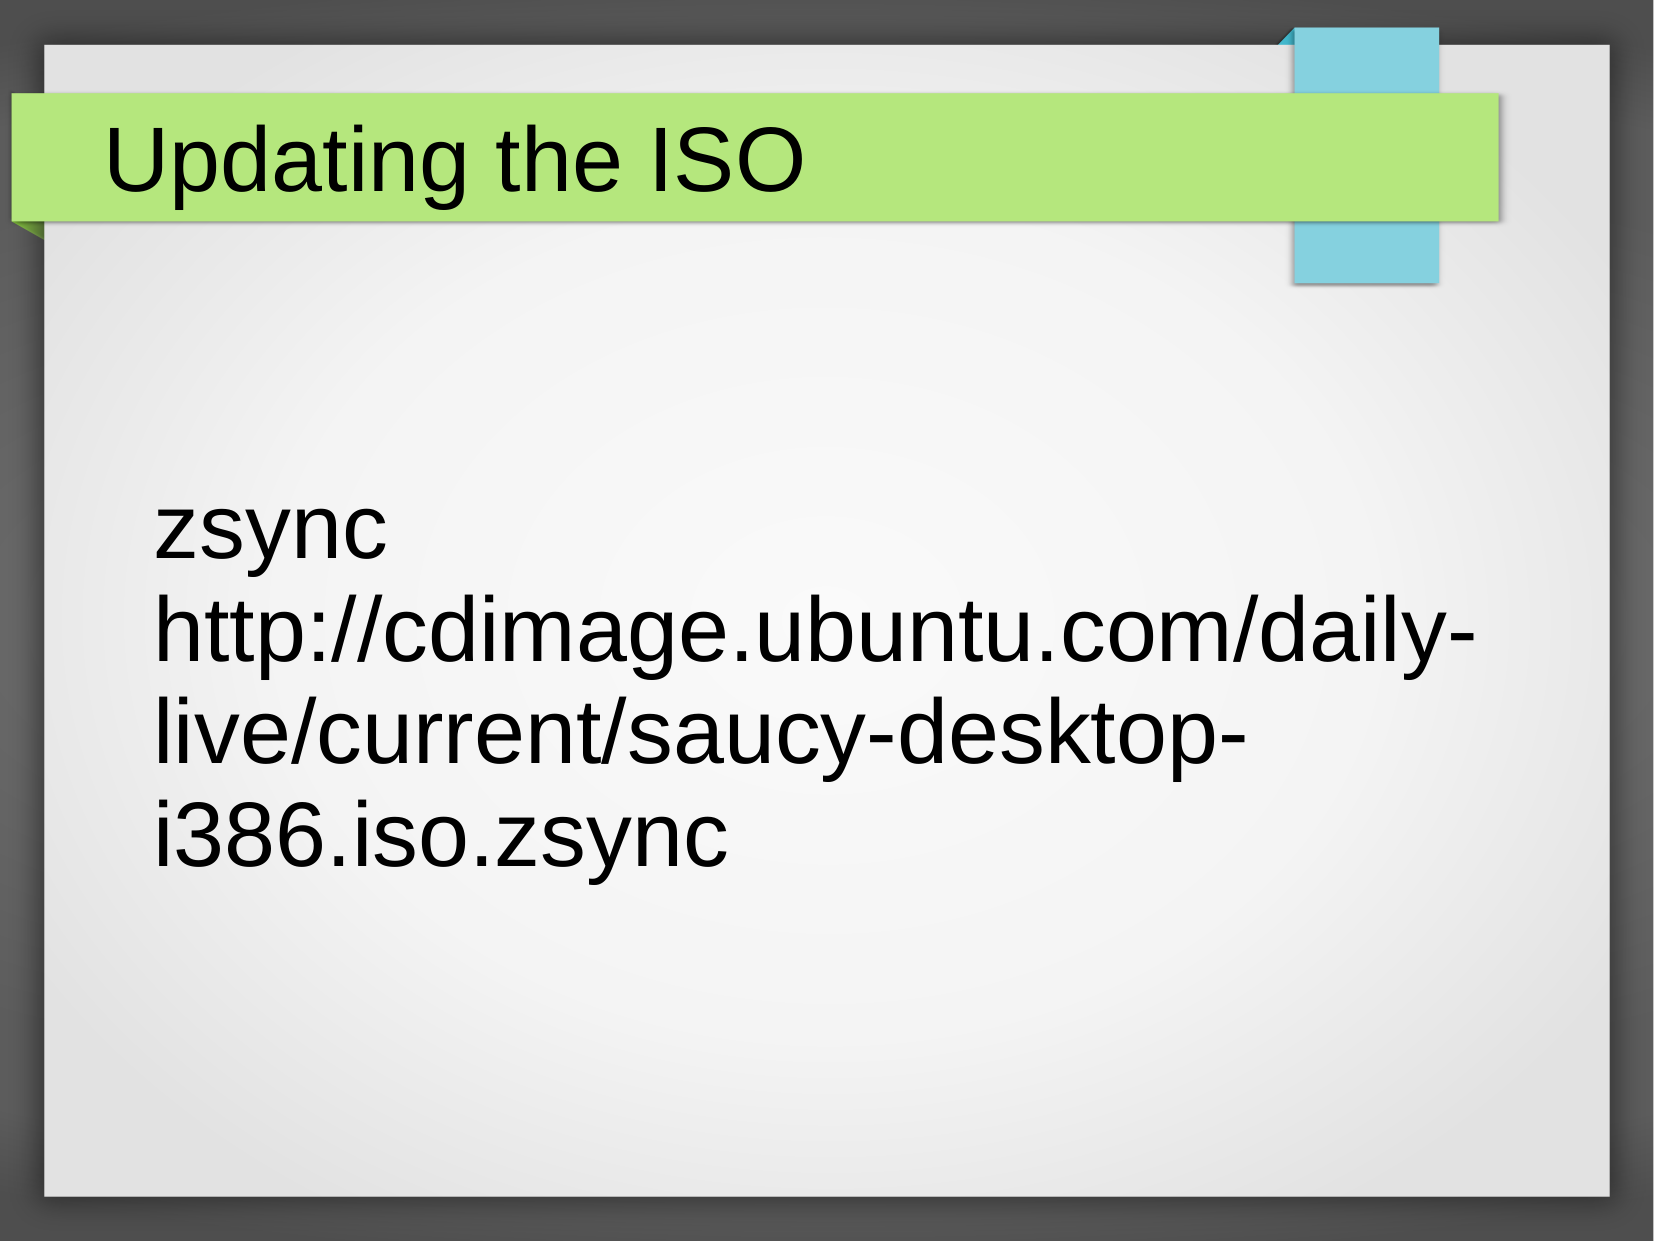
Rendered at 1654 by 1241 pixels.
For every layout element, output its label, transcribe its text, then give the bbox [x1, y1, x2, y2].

list zsync http://cdimage.ubuntu.com/daily-live/current/saucy-desktop-i386.iso.zsync [82, 343, 1538, 1063]
picture [0, 0, 1654, 1241]
title Updating the ISO [70, 106, 1229, 213]
